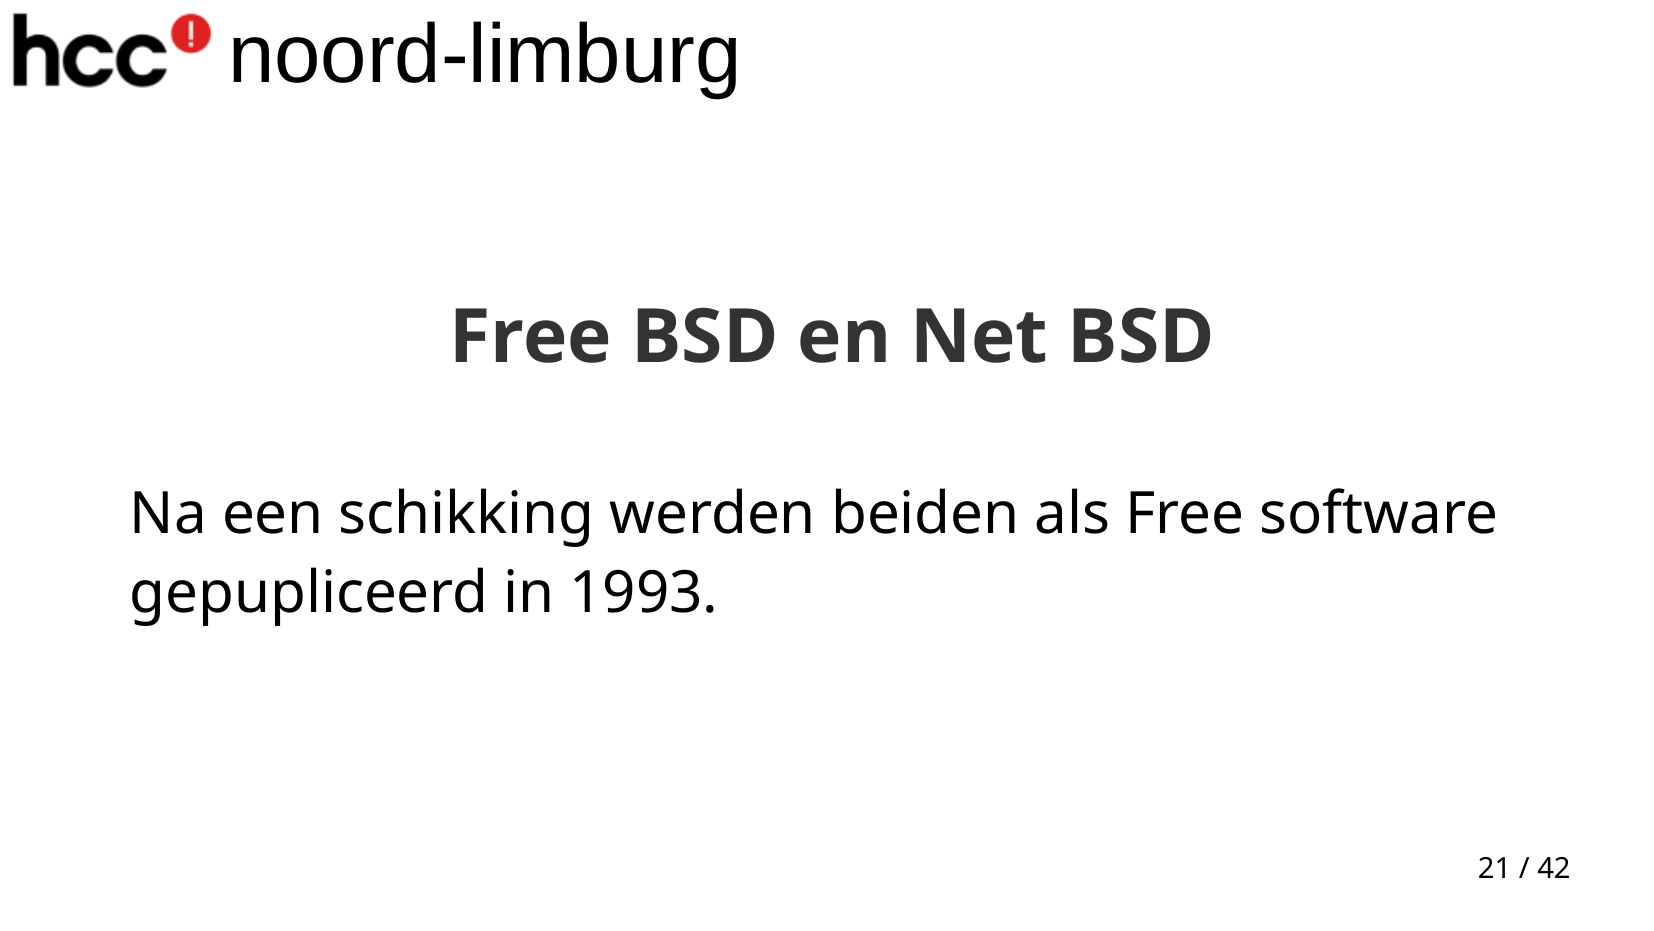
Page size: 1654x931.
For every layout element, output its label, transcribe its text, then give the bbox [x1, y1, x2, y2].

picture [11, 11, 214, 91]
subtitle Na een schikking werden beiden als Free software gepupliceerd in 1993. [129, 482, 1536, 619]
title Free BSD en Net BSD [129, 245, 1536, 423]
